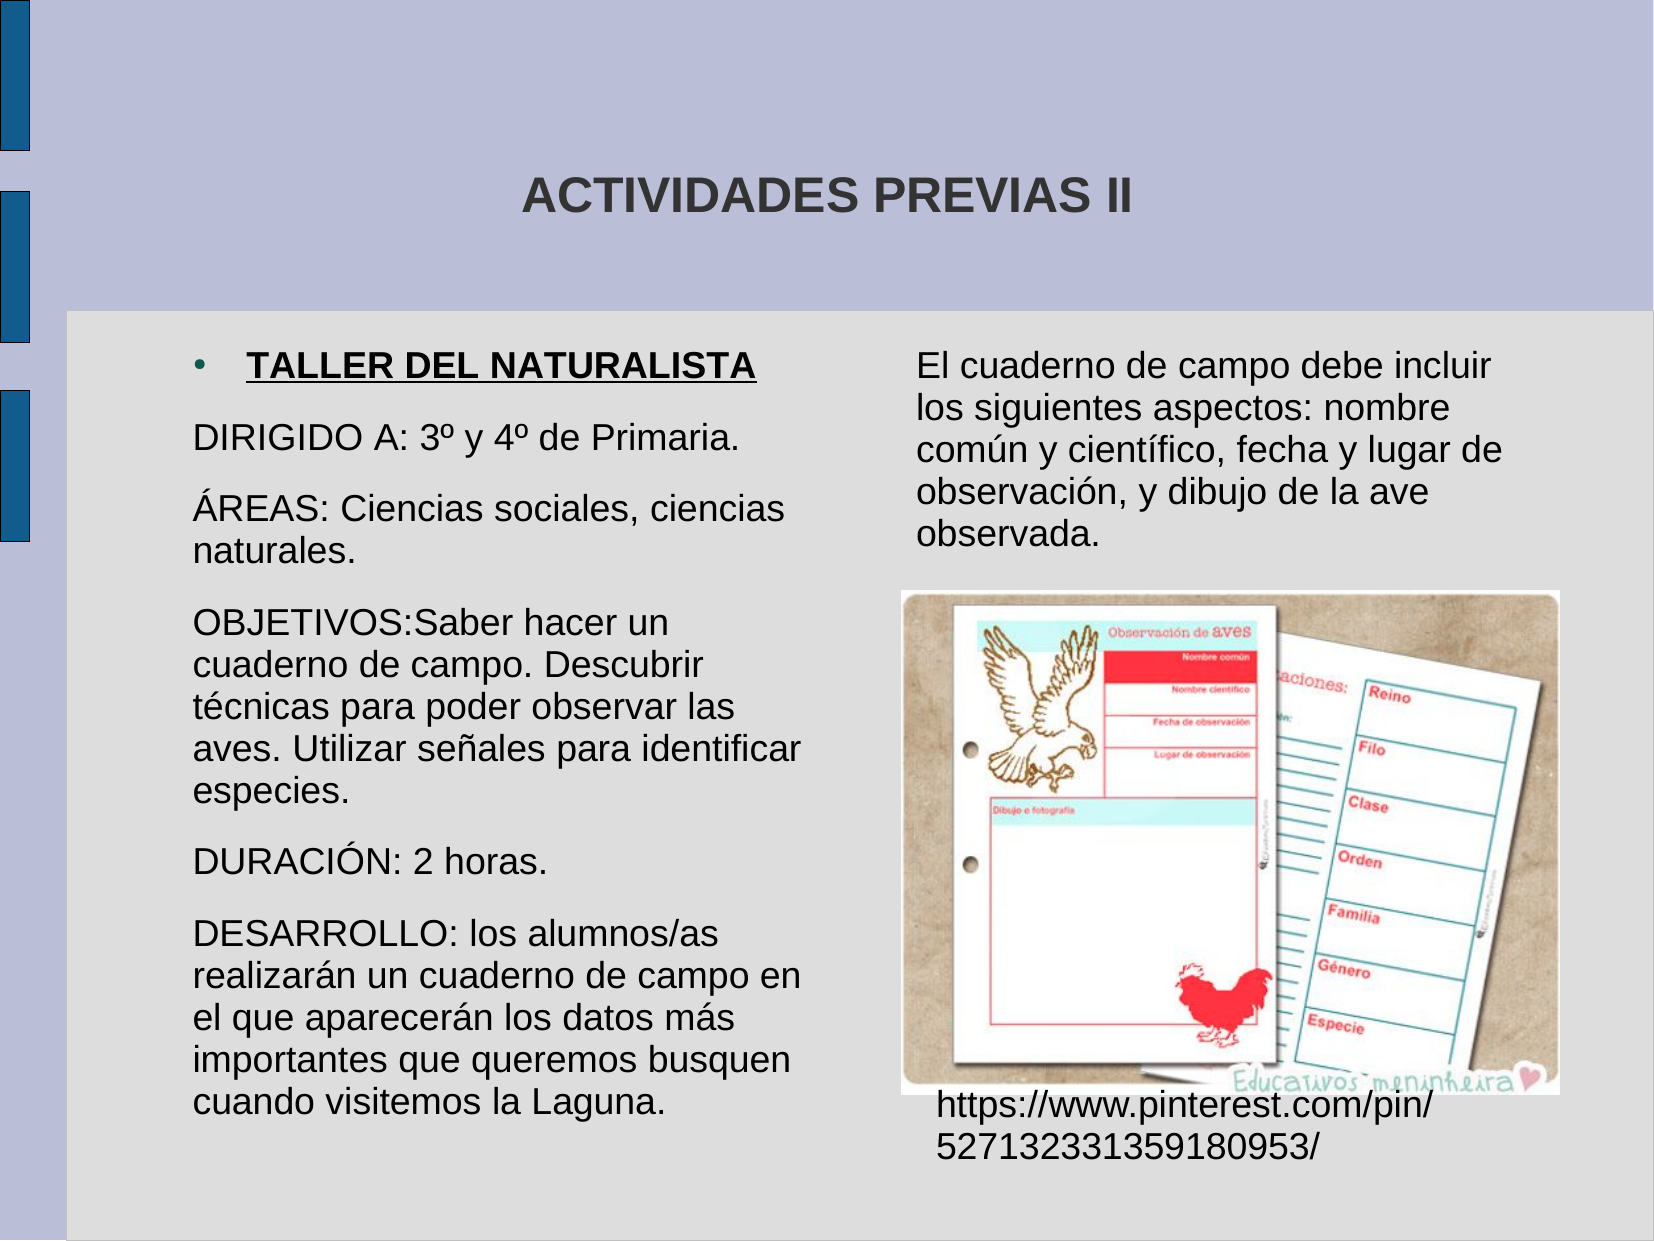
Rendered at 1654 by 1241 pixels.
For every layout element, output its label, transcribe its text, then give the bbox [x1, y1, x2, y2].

text_box https://www.pinterest.com/pin/527132331359180953/ [921, 1075, 1571, 1217]
list TALLER DEL NATURALISTA DIRIGIDO A: 3º y 4º de Primaria. ÁREAS: Ciencias sociales, ciencias naturales. OBJETIVOS:Saber hacer un cuaderno de campo. Descubrir técnicas para poder observar las aves. Utilizar señales para identificar especies. DURACIÓN: 2 horas. DESARROLLO: los alumnos/as realizarán un cuaderno de campo en el que aparecerán los datos más importantes que queremos busquen cuando visitemos la Laguna. [121, 344, 811, 1127]
list El cuaderno de campo debe incluir los siguientes aspectos: nombre común y científico, fecha y lugar de observación, y dibujo de la ave observada. [845, 344, 1535, 1127]
picture [901, 590, 1560, 1095]
title ACTIVIDADES PREVIAS II [121, 91, 1534, 299]
